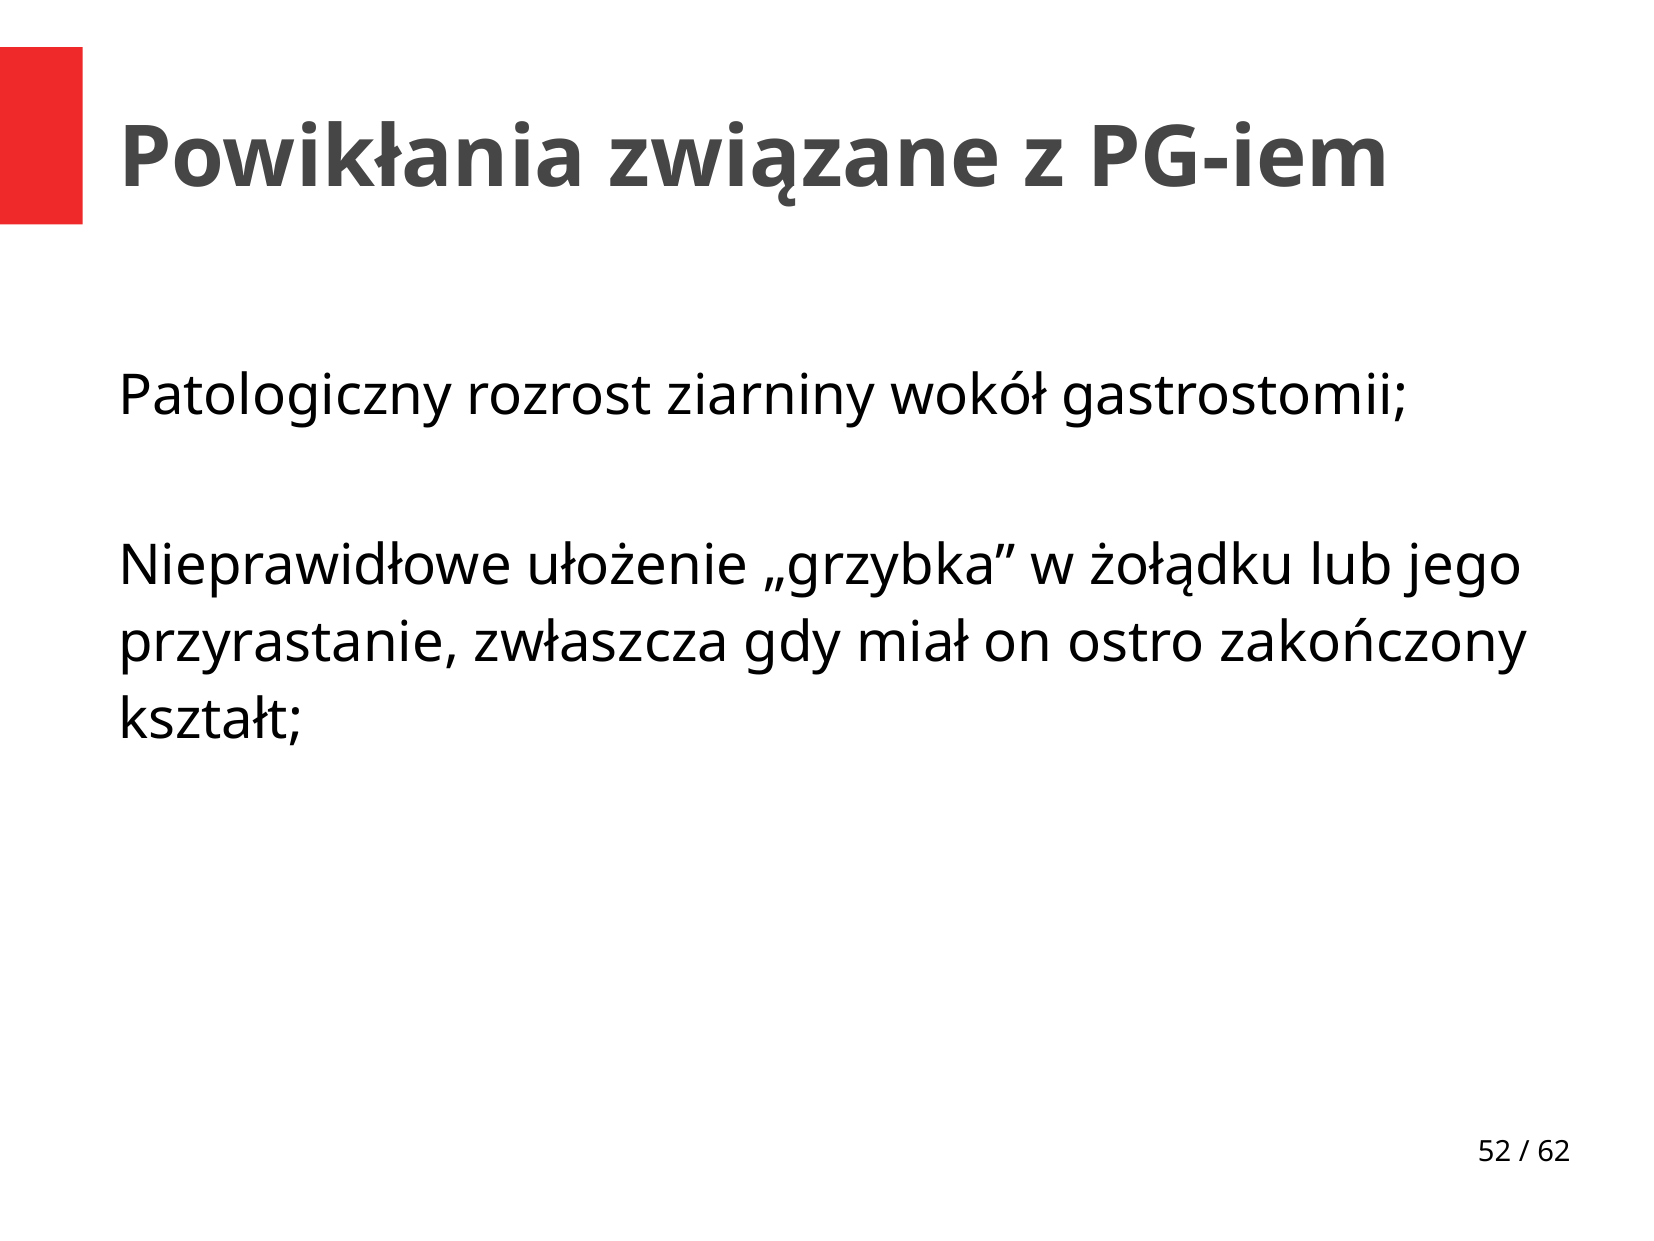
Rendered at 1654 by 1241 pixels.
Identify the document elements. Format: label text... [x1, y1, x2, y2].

list Patologiczny rozrost ziarniny wokół gastrostomii; Nieprawidłowe ułożenie „grzybka” w żołądku lub jego przyrastanie, zwłaszcza gdy miał on ostro zakończony kształt; [118, 354, 1536, 1074]
title Powikłania związane z PG-iem [118, 49, 1571, 257]
